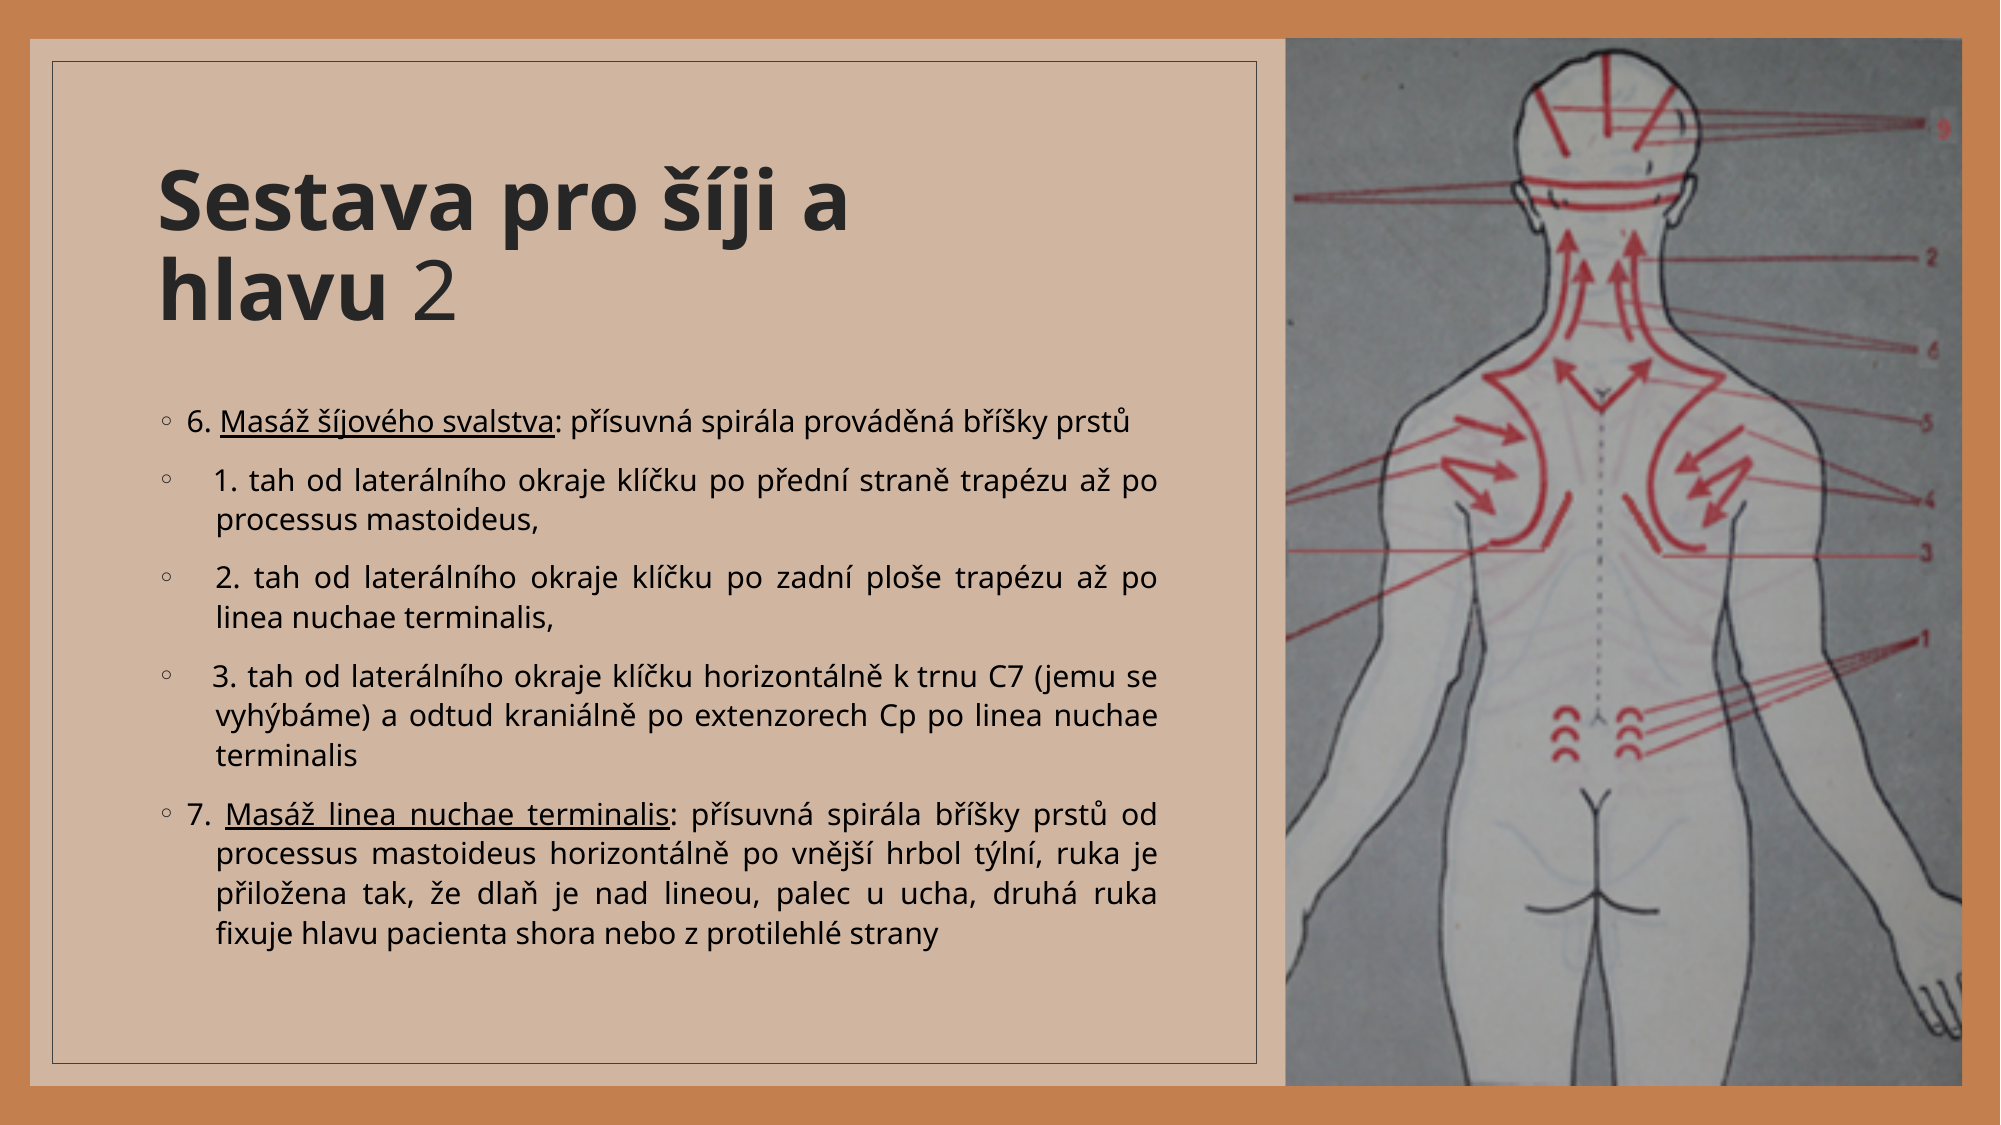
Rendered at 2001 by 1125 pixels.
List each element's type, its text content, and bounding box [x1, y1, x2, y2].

picture [1285, 38, 1963, 1086]
title Sestava pro šíji a hlavu 2 [142, 105, 1174, 391]
text_box [0, 0, 2000, 1125]
list 6. Masáž šíjového svalstva: přísuvná spirála prováděná bříšky prstů 1. tah od laterálního okraje klíčku po přední straně trapézu až po processus mastoideus, 2. tah od laterálního okraje klíčku po zadní ploše trapézu až po linea nuchae terminalis, 3. tah od laterálního okraje klíčku horizontálně k trnu C7 (jemu se vyhýbáme) a odtud kraniálně po extenzorech Cp po linea nuchae terminalis 7. Masáž linea nuchae terminalis: přísuvná spirála bříšky prstů od processus mastoideus horizontálně po vnější hrbol týlní, ruka je přiložena tak, že dlaň je nad lineou, palec u ucha, druhá ruka fixuje hlavu pacienta shora nebo z protilehlé strany [142, 391, 1174, 991]
